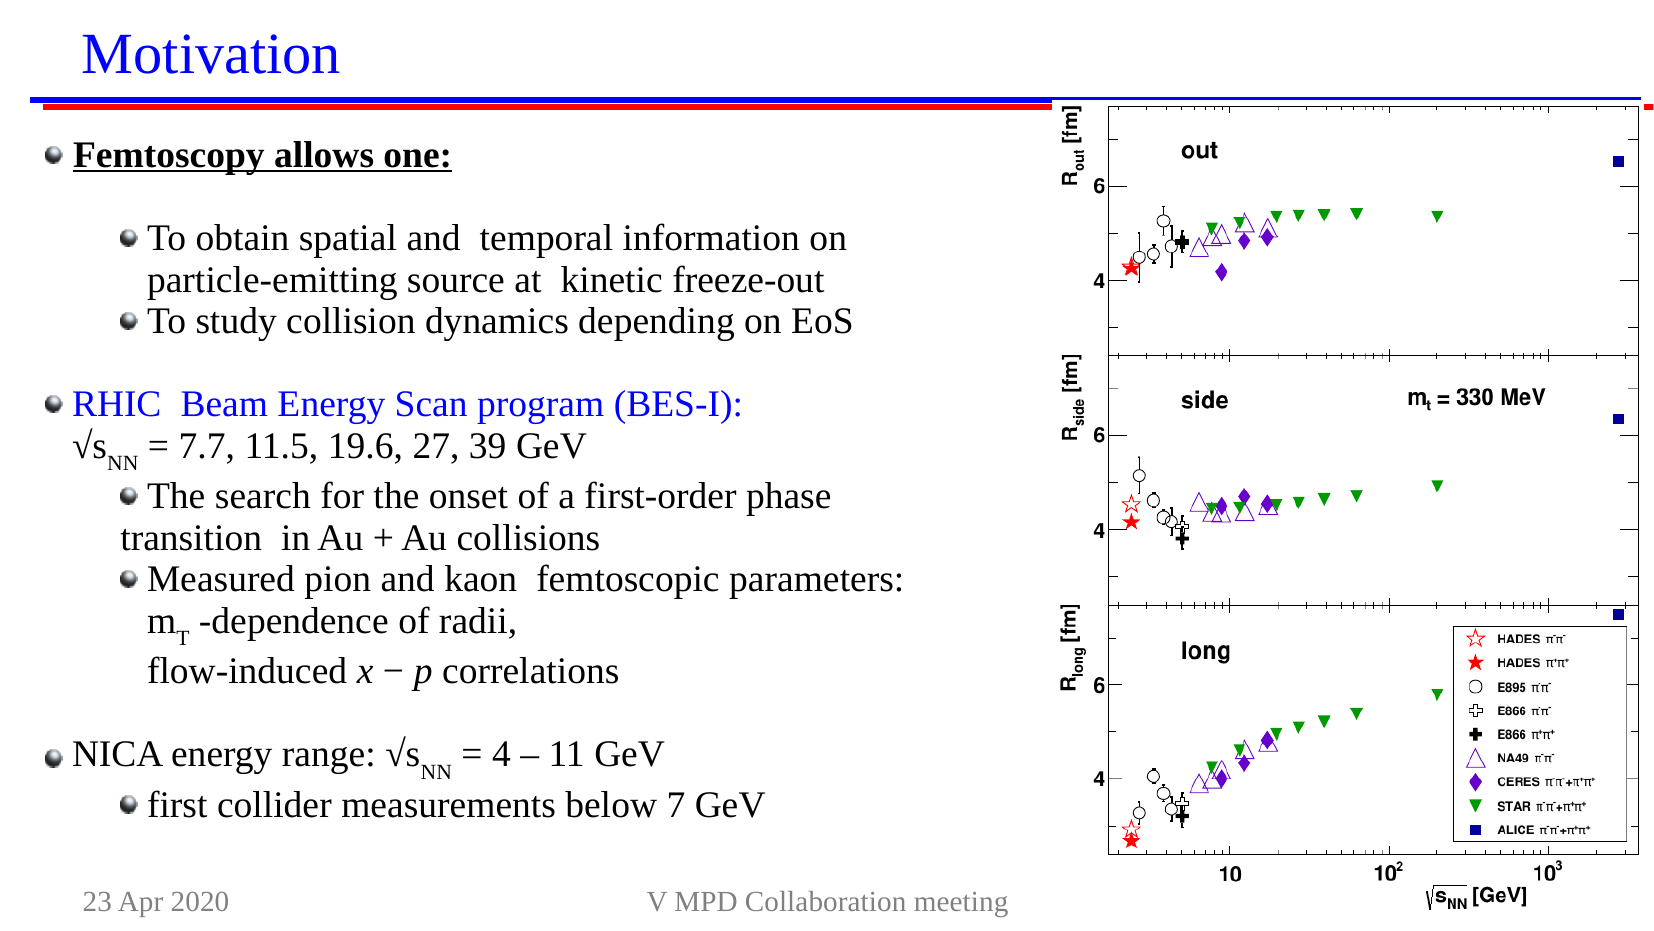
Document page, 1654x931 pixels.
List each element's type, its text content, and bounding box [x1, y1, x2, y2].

picture [1052, 100, 1644, 914]
text_box Femtoscopy allows one: To obtain spatial and temporal information on particle-emitting source at kinetic freeze-out To study collision dynamics depending on EoS RHIC Beam Energy Scan program (BES-I): √sNN = 7.7, 11.5, 19.6, 27, 39 GeV The search for the onset of a first-order phase transition in Au + Au collisions Measured pion and kaon femtoscopic parameters: mT -dependence of radii, flow-induced x − p correlations NICA energy range: √sNN = 4 – 11 GeV first collider measurements below 7 GeV [30, 126, 924, 912]
title Motivation [81, 7, 1570, 91]
